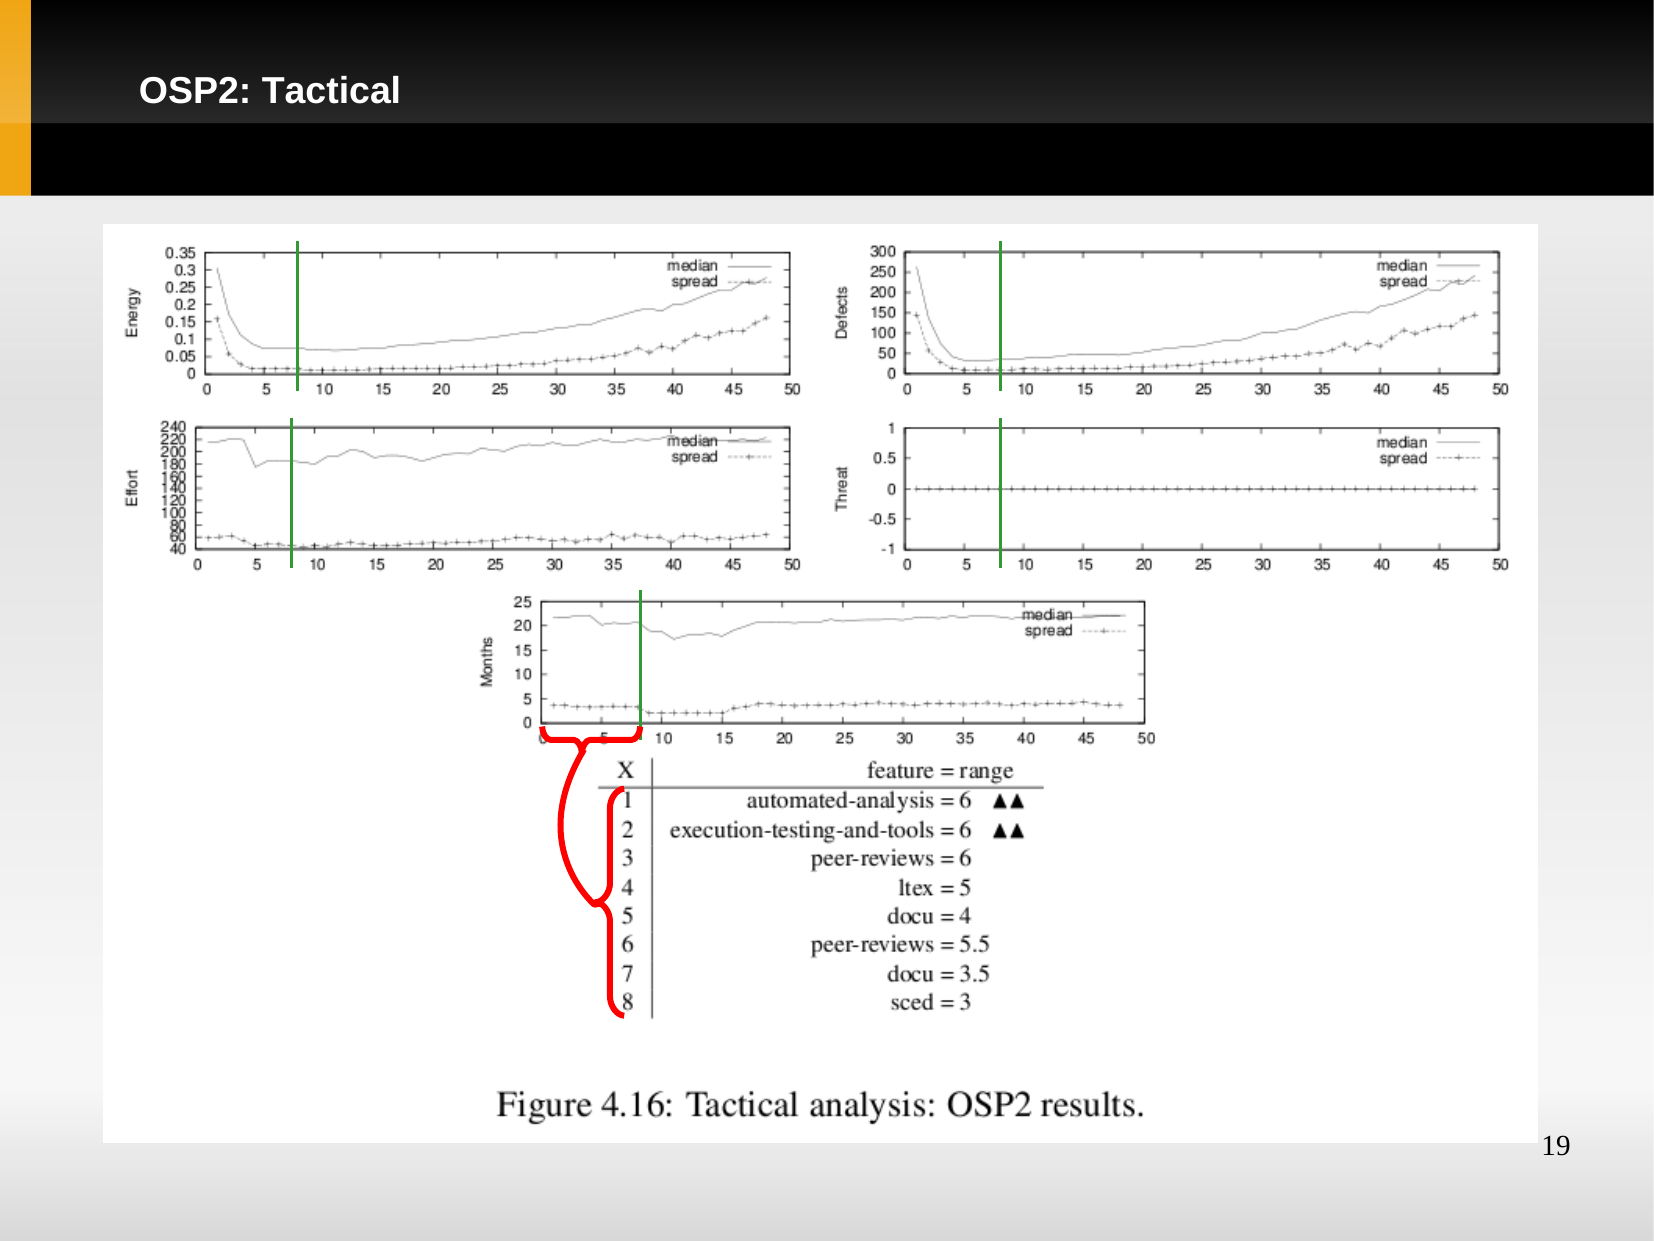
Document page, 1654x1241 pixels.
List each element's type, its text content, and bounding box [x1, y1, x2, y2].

picture [0, 0, 1654, 1241]
title OSP2: Tactical [124, 30, 1654, 151]
